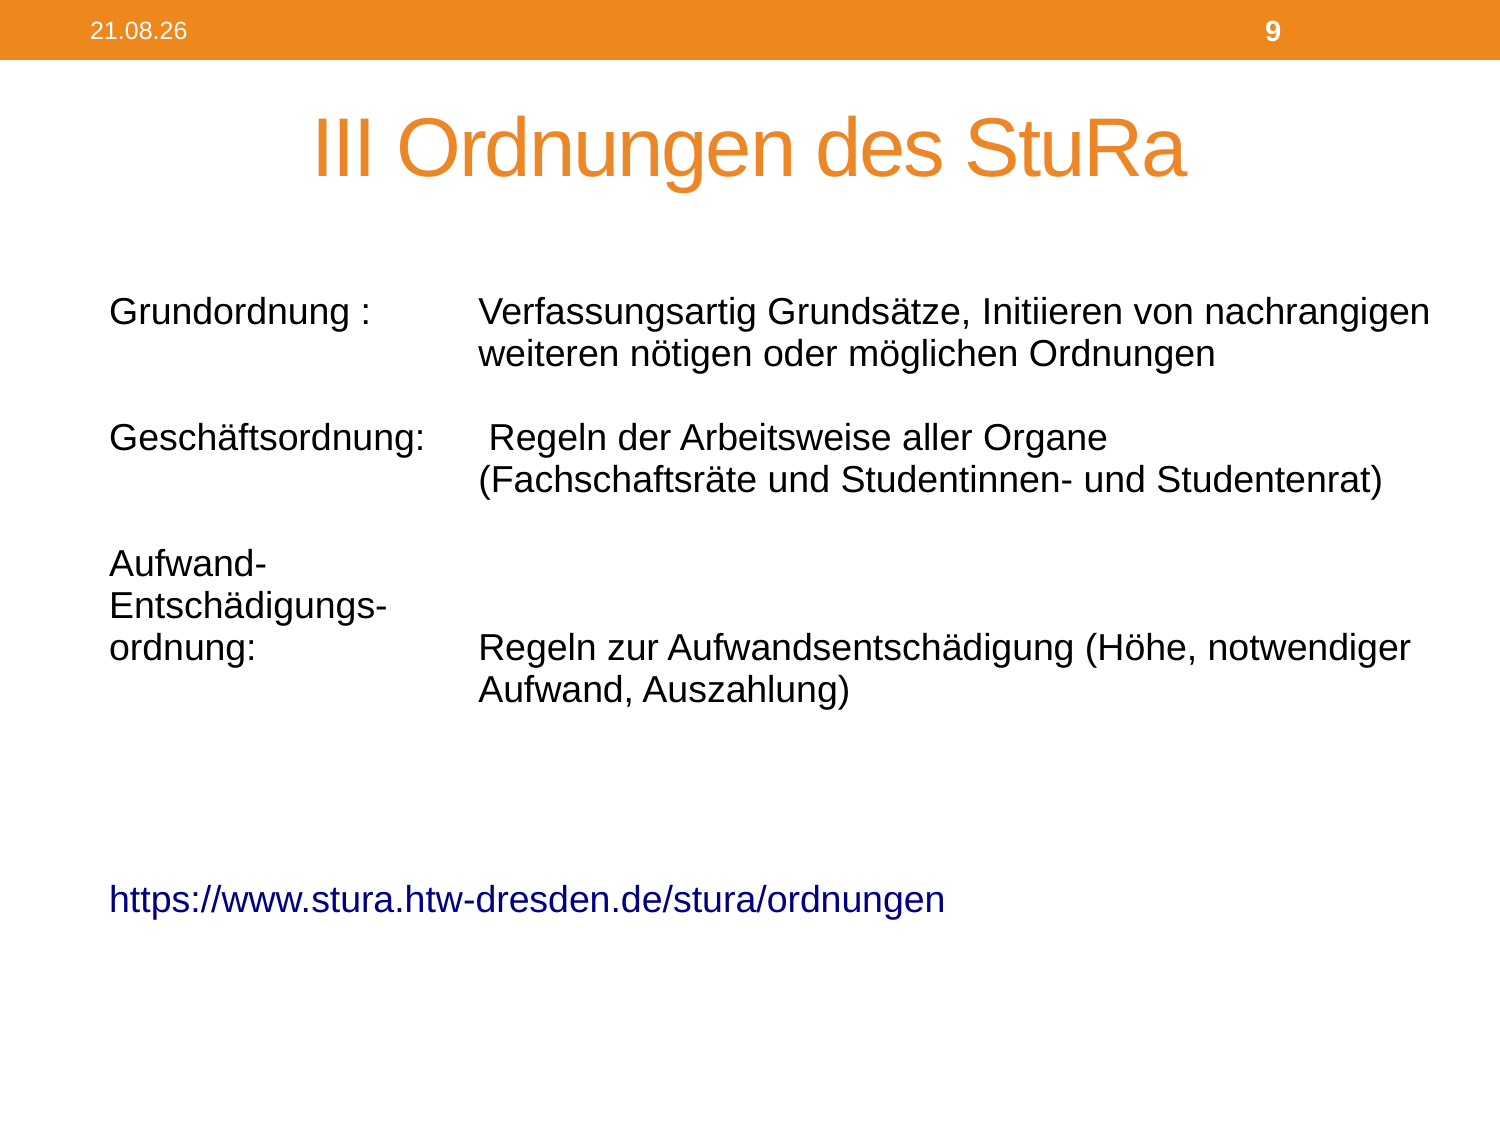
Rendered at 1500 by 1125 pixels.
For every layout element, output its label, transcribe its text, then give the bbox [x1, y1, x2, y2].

slide_number 08.01.19 [75, 3, 550, 57]
title III Ordnungen des StuRa [0, 61, 1500, 225]
slide_number <Nummer> [1250, 3, 1425, 57]
text_box Grundordnung : Verfassungsartig Grundsätze, Initiieren von nachrangigen weiteren nötigen oder möglichen Ordnungen Geschäftsordnung: Regeln der Arbeitsweise aller Organe (Fachschaftsräte und Studentinnen- und Studentenrat) Aufwand- Entschädigungs- ordnung: Regeln zur Aufwandsentschädigung (Höhe, notwendiger Aufwand, Auszahlung) https://www.stura.htw-dresden.de/stura/ordnungen [94, 283, 1465, 1016]
